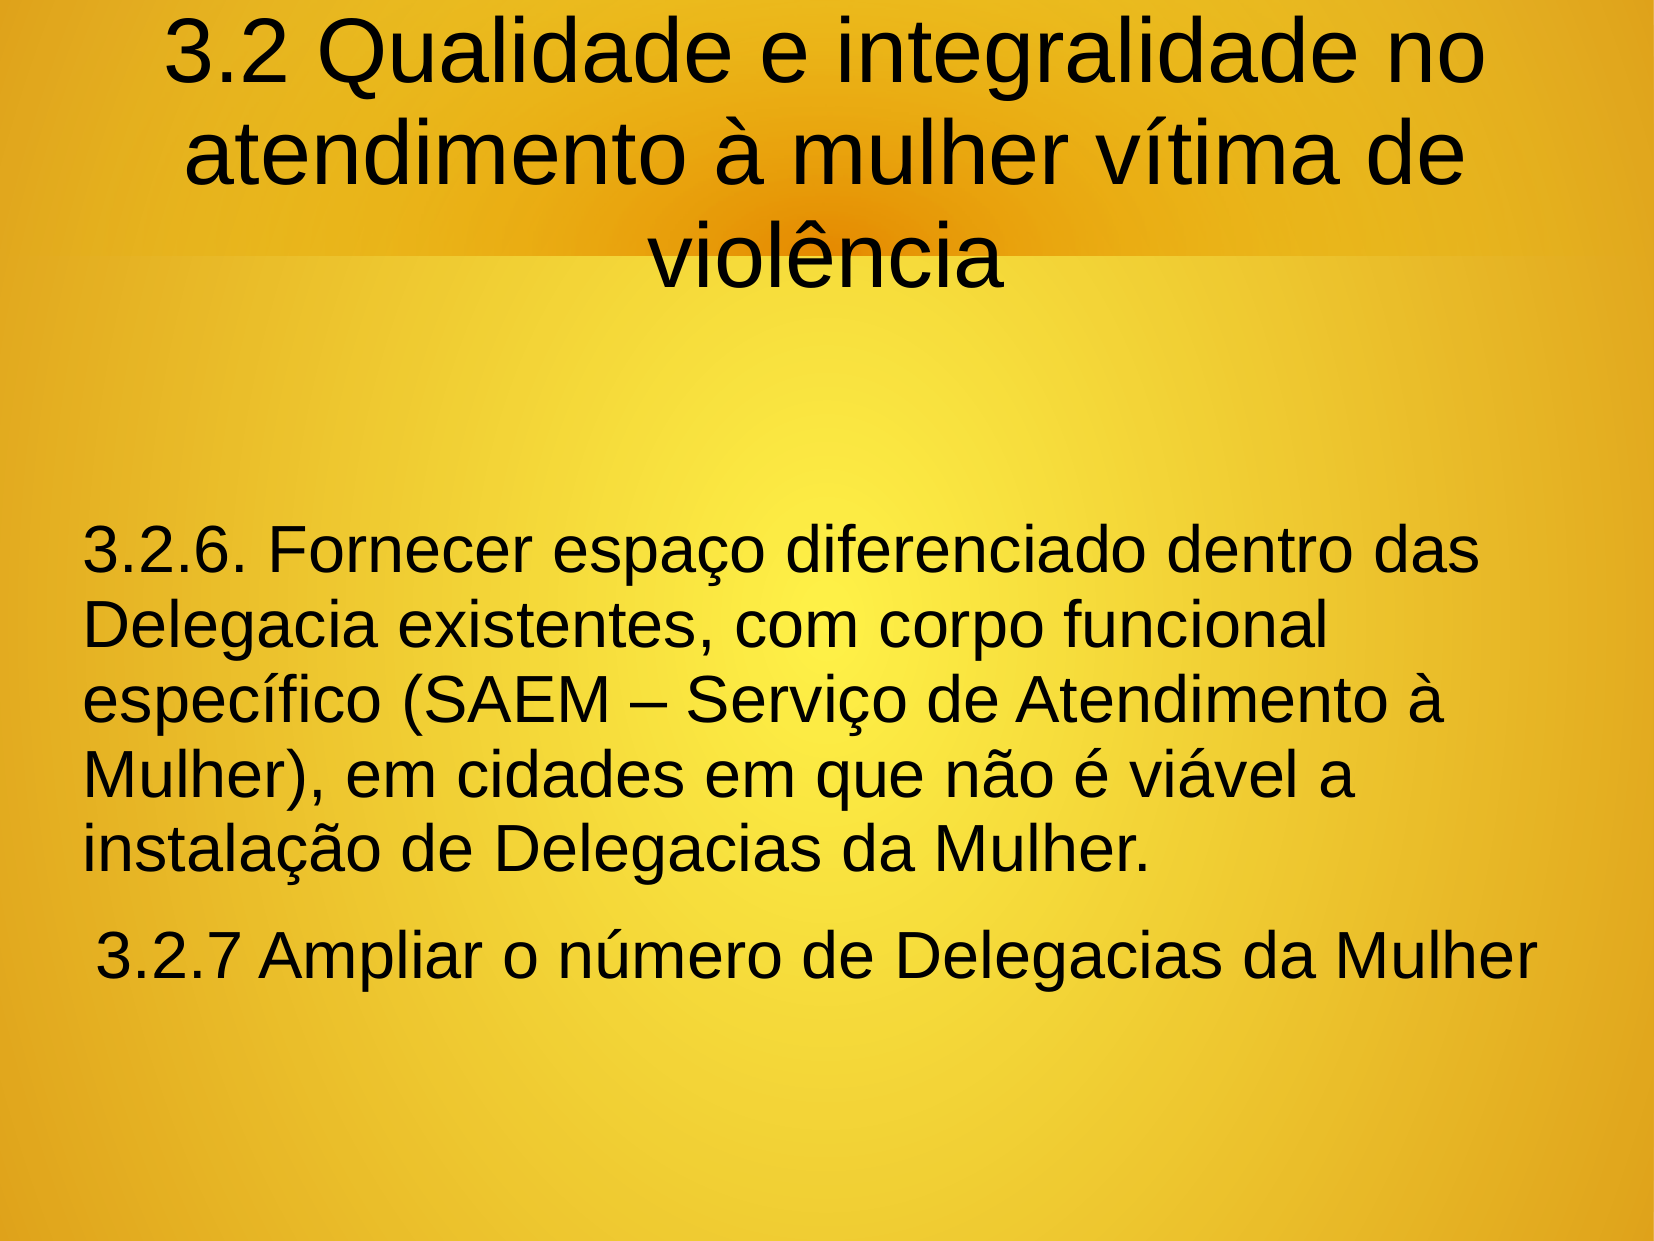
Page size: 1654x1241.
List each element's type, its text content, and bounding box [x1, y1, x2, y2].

list 3.2.6. Fornecer espaço diferenciado dentro das Delegacia existentes, com corpo funcional específico (SAEM – Serviço de Atendimento à Mulher), em cidades em que não é viável a instalação de Delegacias da Mulher. 3.2.7 Ampliar o número de Delegacias da Mulher [82, 299, 1571, 1019]
title 3.2 Qualidade e integralidade no atendimento à mulher vítima de violência [82, 0, 1571, 299]
